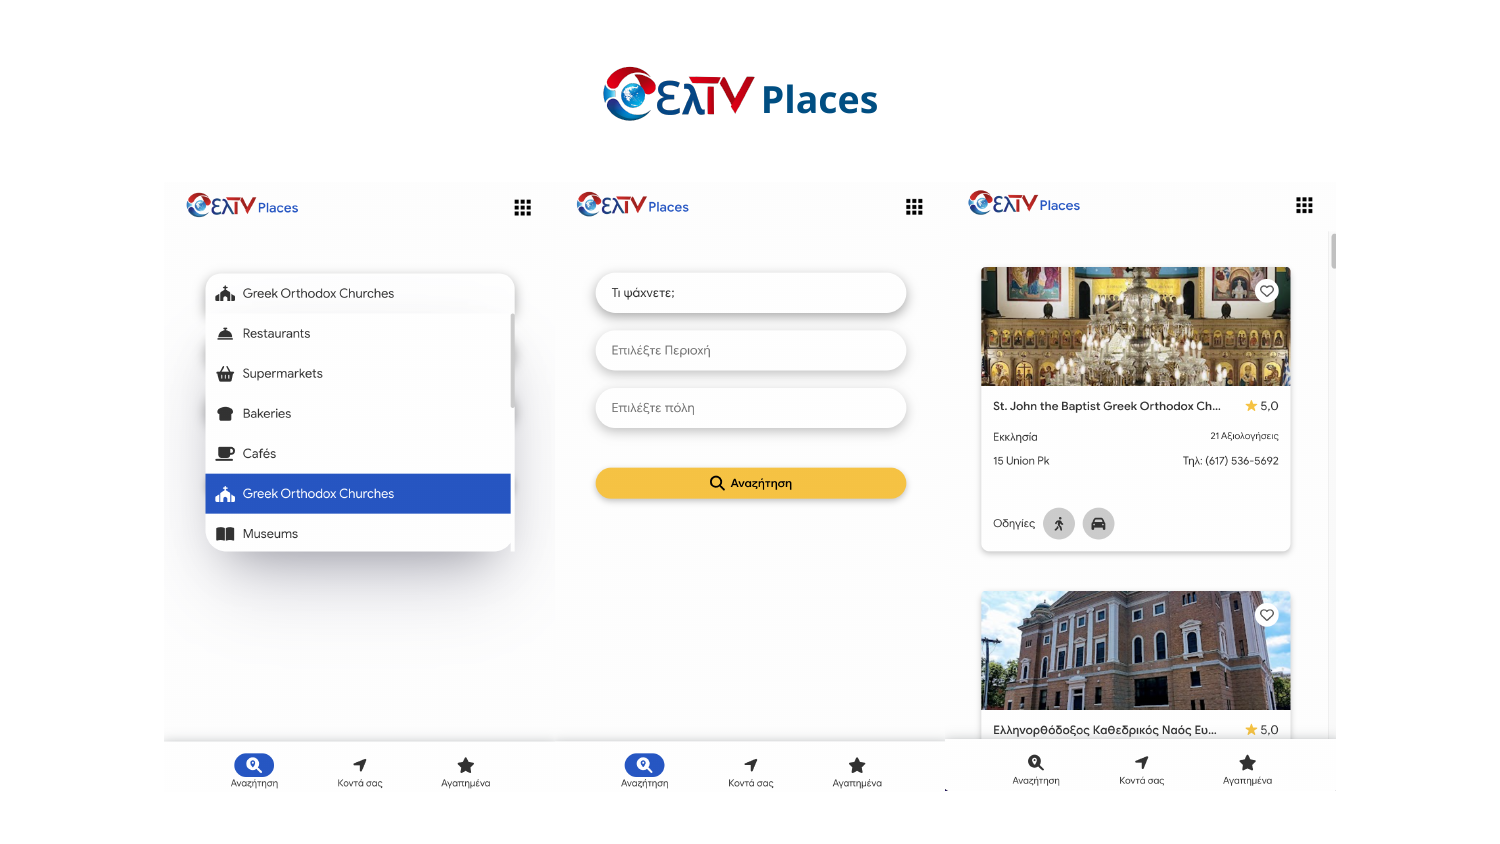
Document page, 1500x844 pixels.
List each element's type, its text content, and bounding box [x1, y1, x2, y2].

text_box Places [745, 60, 897, 136]
picture [603, 66, 755, 122]
picture [164, 182, 1336, 792]
